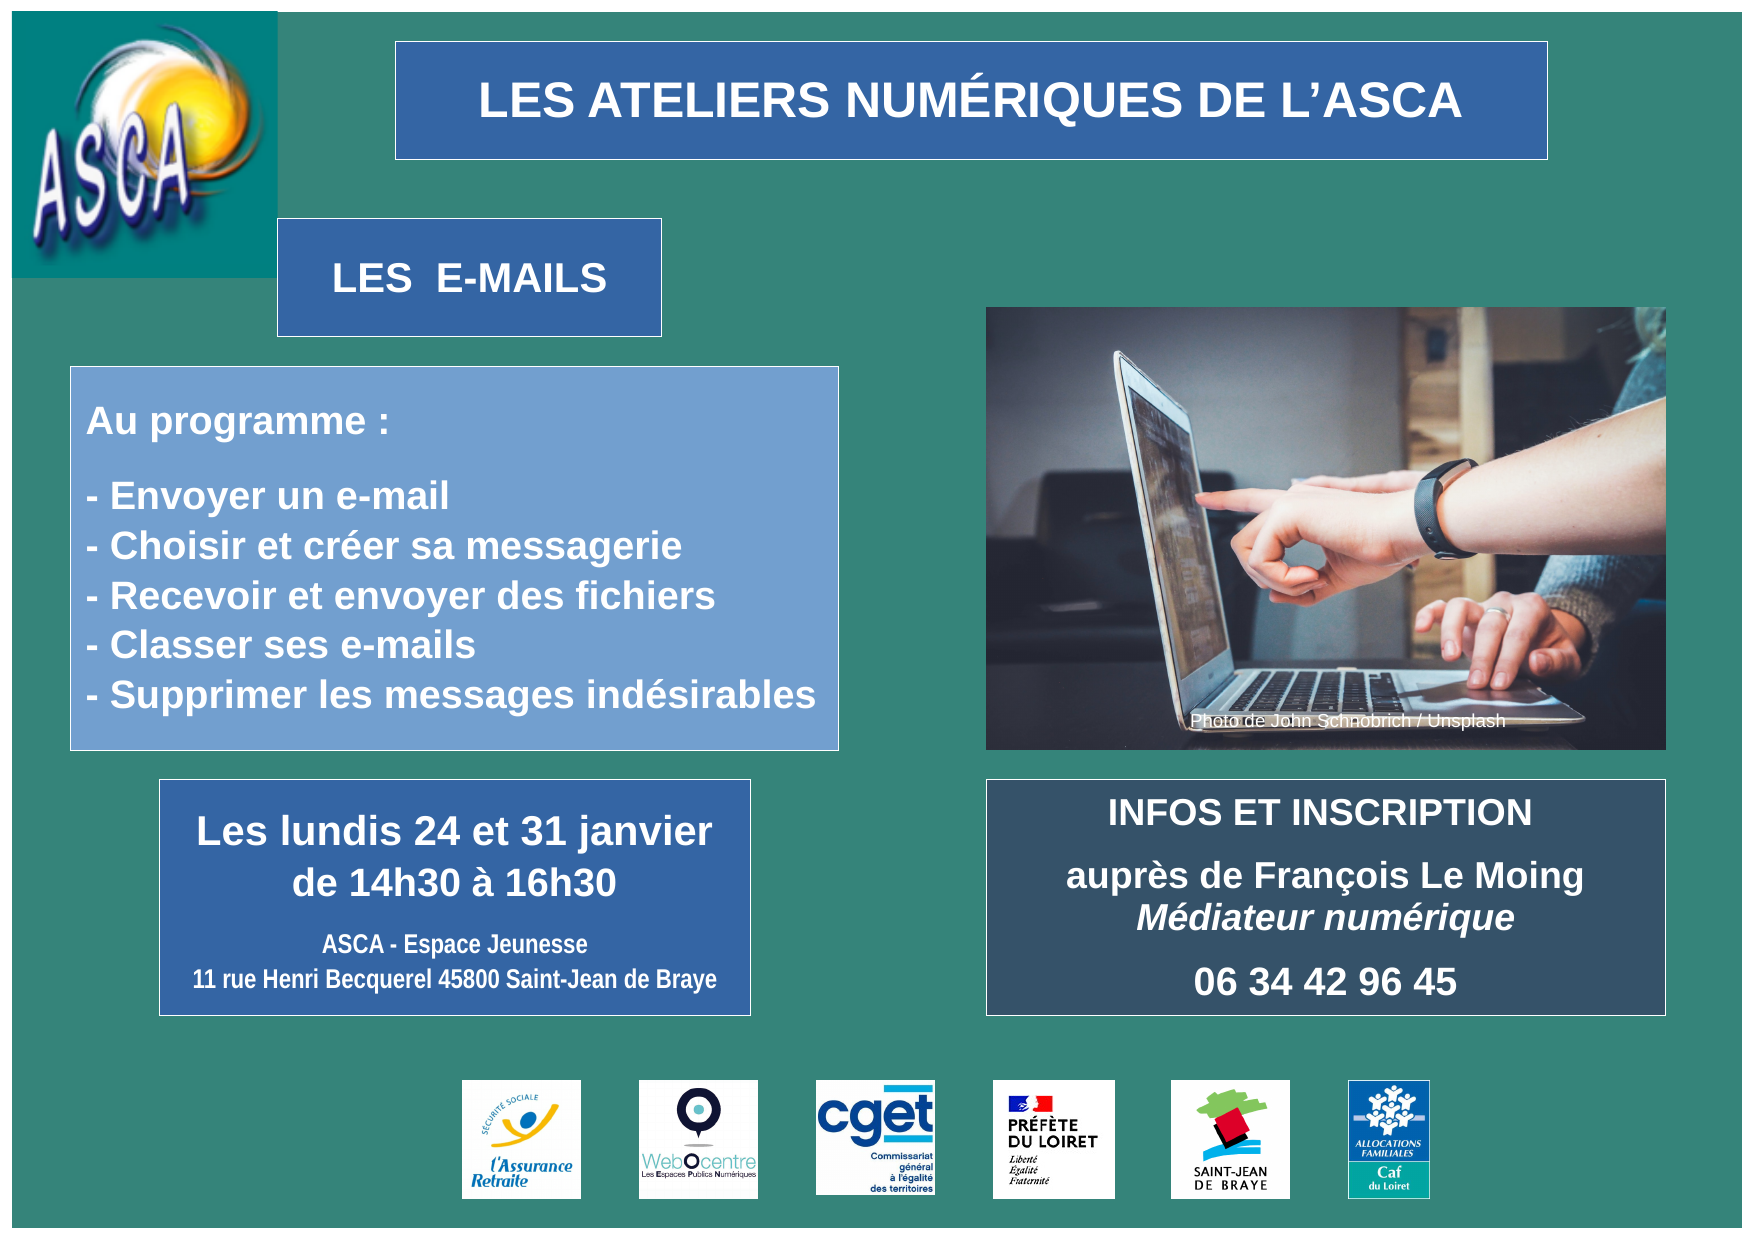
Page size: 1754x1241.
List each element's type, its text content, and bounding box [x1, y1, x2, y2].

picture [11, 11, 278, 278]
text_box Au programme : - Envoyer un e-mail - Choisir et créer sa messagerie - Recevoir et envoyer des fichiers - Classer ses e-mails - Supprimer les messages indésirables [70, 366, 839, 751]
text_box LES E-MAILS [277, 218, 662, 337]
picture [1348, 1080, 1430, 1199]
picture [1171, 1080, 1290, 1199]
picture [462, 1080, 581, 1199]
picture [986, 307, 1666, 751]
text_box INFOS ET INSCRIPTION auprès de François Le Moing Médiateur numérique 06 34 42 96 45 [986, 779, 1666, 1016]
text_box LES ATELIERS NUMÉRIQUES DE L’ASCA [395, 41, 1548, 160]
text_box Photo de John Schnobrich / Unsplash [1175, 702, 1589, 739]
picture [816, 1080, 935, 1195]
picture [993, 1080, 1115, 1199]
text_box Les lundis 24 et 31 janvier de 14h30 à 16h30 ASCA - Espace Jeunesse 11 rue Henri Becquerel 45800 Saint-Jean de Braye [159, 779, 751, 1016]
picture [639, 1080, 758, 1199]
